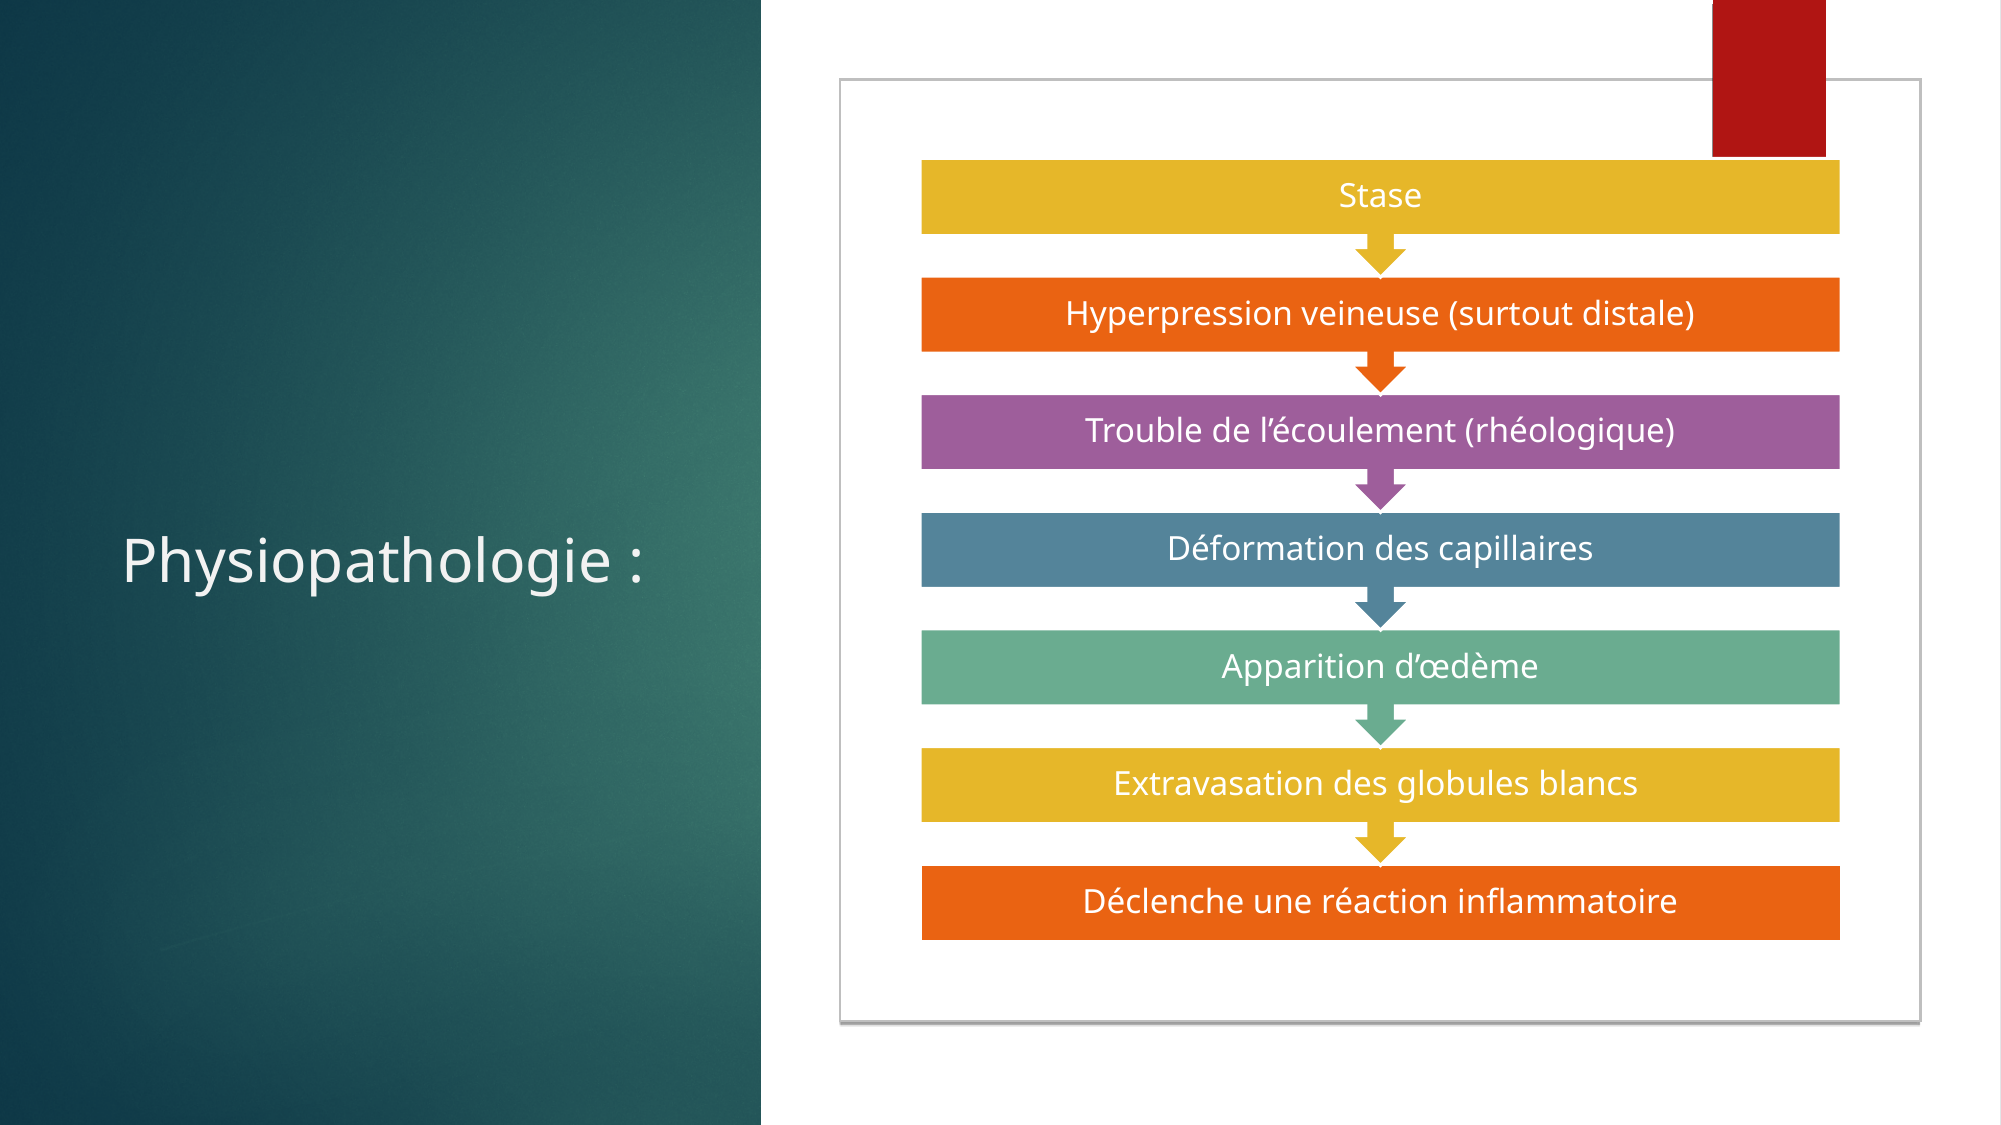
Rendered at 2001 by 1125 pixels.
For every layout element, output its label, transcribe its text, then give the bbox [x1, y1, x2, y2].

title Physiopathologie : [106, 174, 682, 942]
text_box Apparition d’œdème [920, 628, 1842, 748]
text_box Trouble de l’écoulement (rhéologique) [920, 393, 1842, 513]
text_box Extravasation des globules blancs [920, 746, 1842, 866]
text_box Hyperpression veineuse (surtout distale) [920, 275, 1842, 395]
text_box Stase [920, 158, 1842, 278]
text_box Déformation des capillaires [920, 511, 1842, 631]
text_box [0, 0, 2000, 1125]
text_box Déclenche une réaction inflammatoire [920, 864, 1842, 942]
